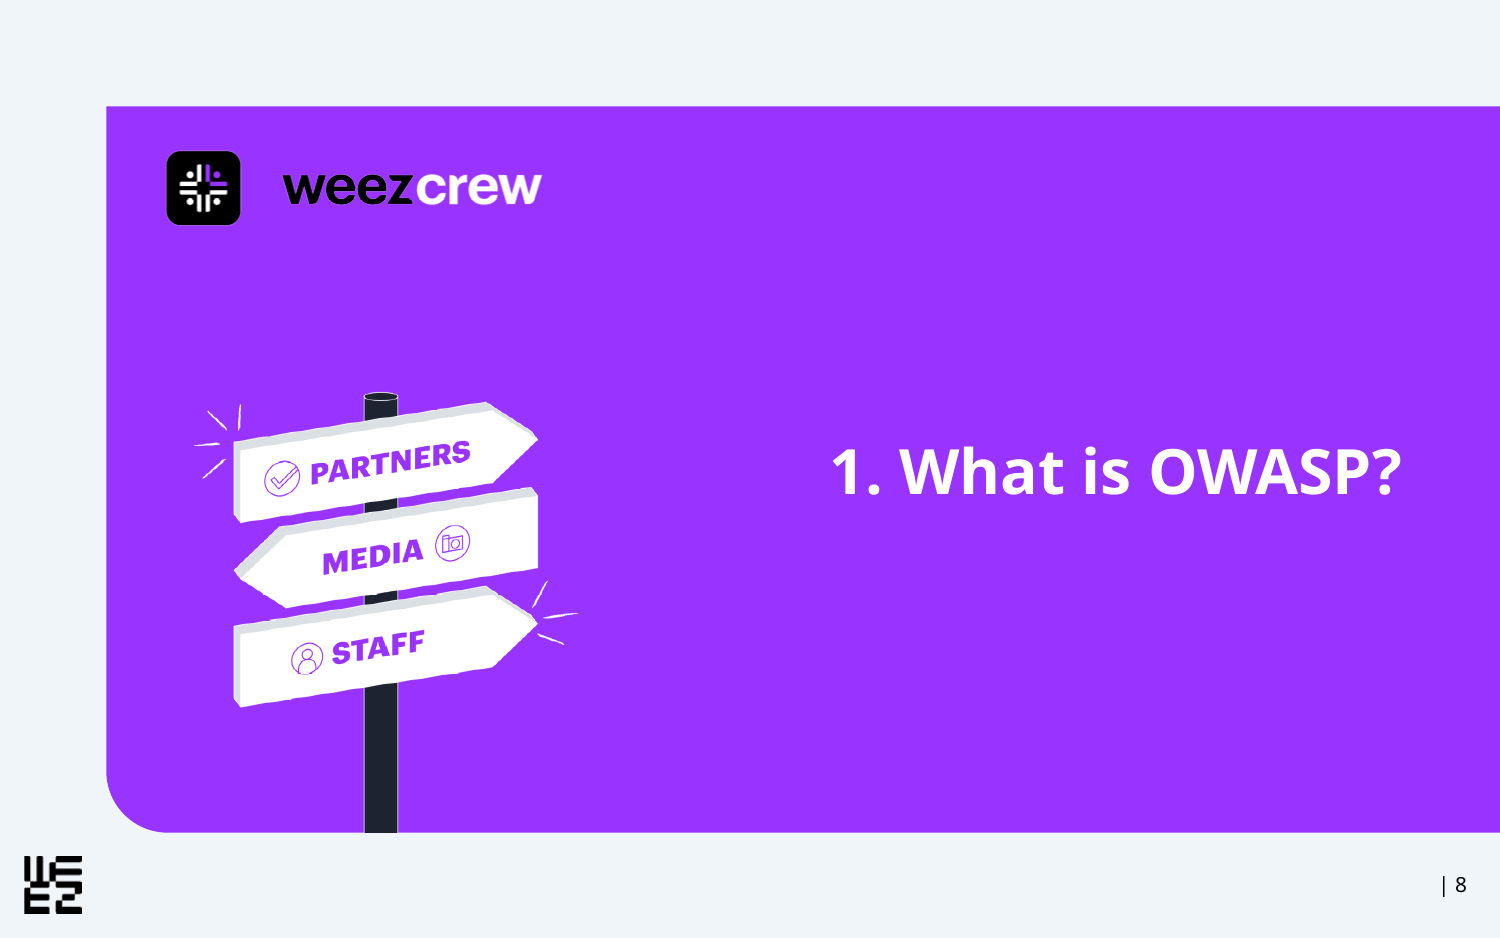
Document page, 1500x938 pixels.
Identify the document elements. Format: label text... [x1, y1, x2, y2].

picture [24, 856, 82, 914]
picture [49, 39, 725, 833]
title 1. What is OWASP? [590, 309, 1418, 629]
slide_number | <number> [1393, 850, 1482, 922]
